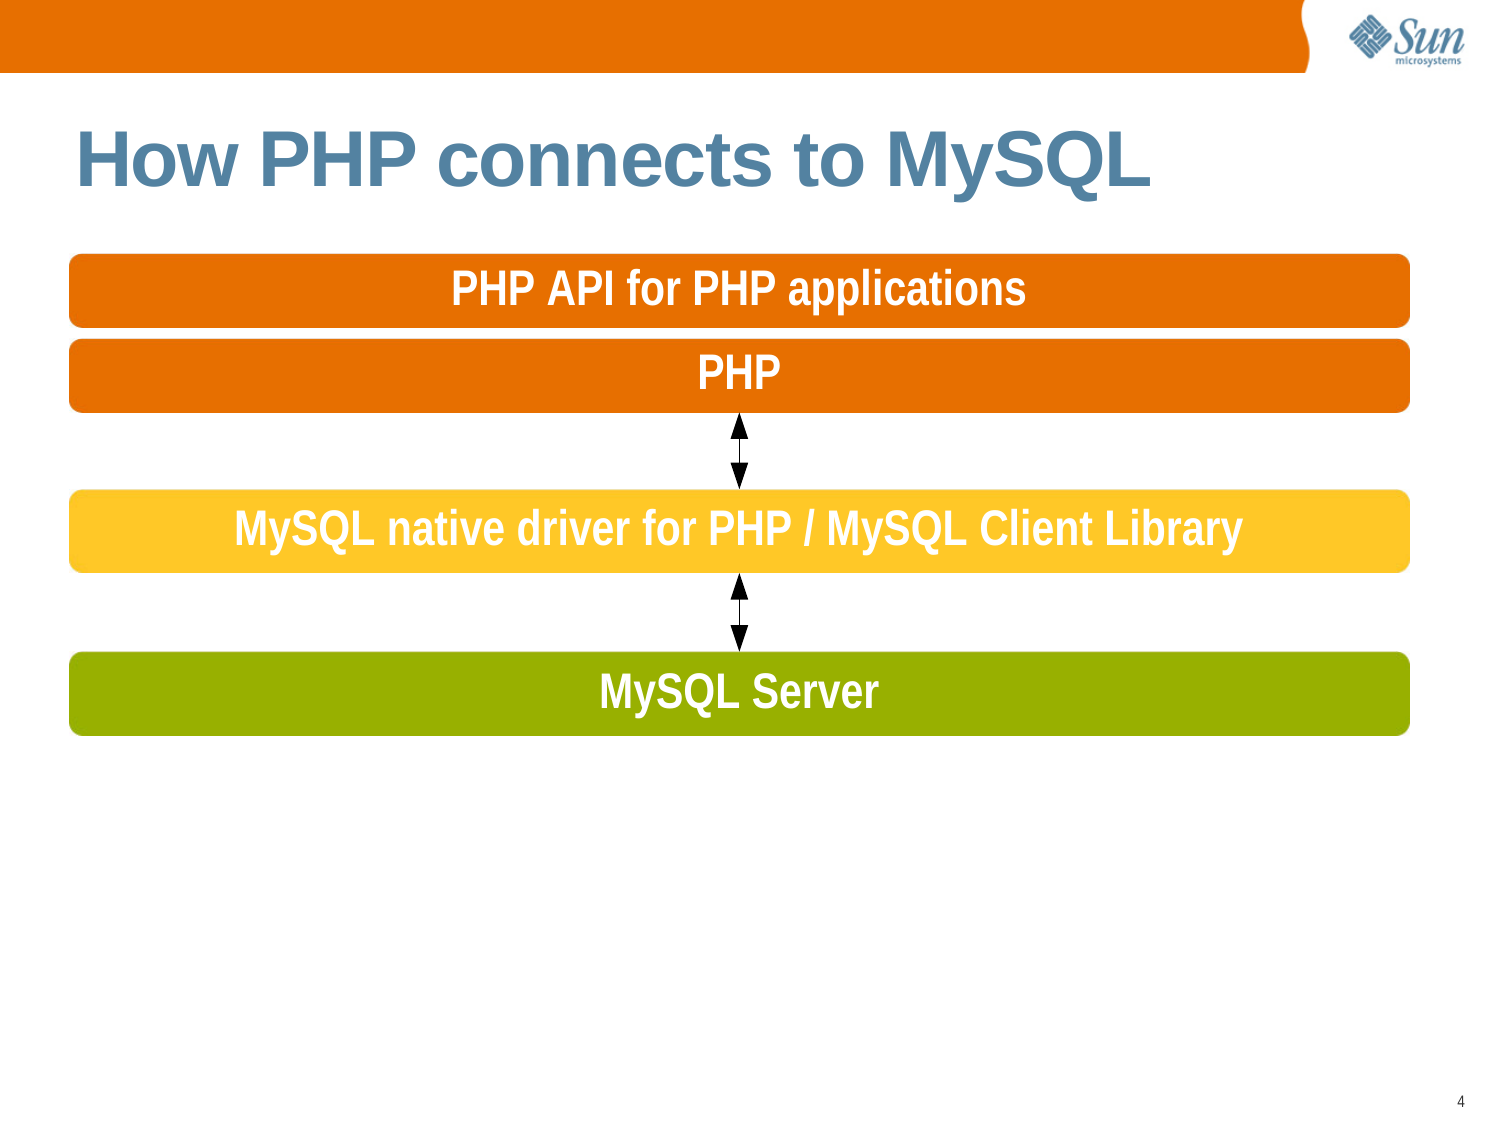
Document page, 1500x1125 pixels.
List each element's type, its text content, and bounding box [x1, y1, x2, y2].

picture [0, 0, 1500, 73]
picture [69, 489, 1410, 574]
picture [69, 253, 1410, 328]
picture [69, 338, 1410, 413]
picture [69, 651, 1410, 736]
title How PHP connects to MySQL [75, 123, 1437, 227]
